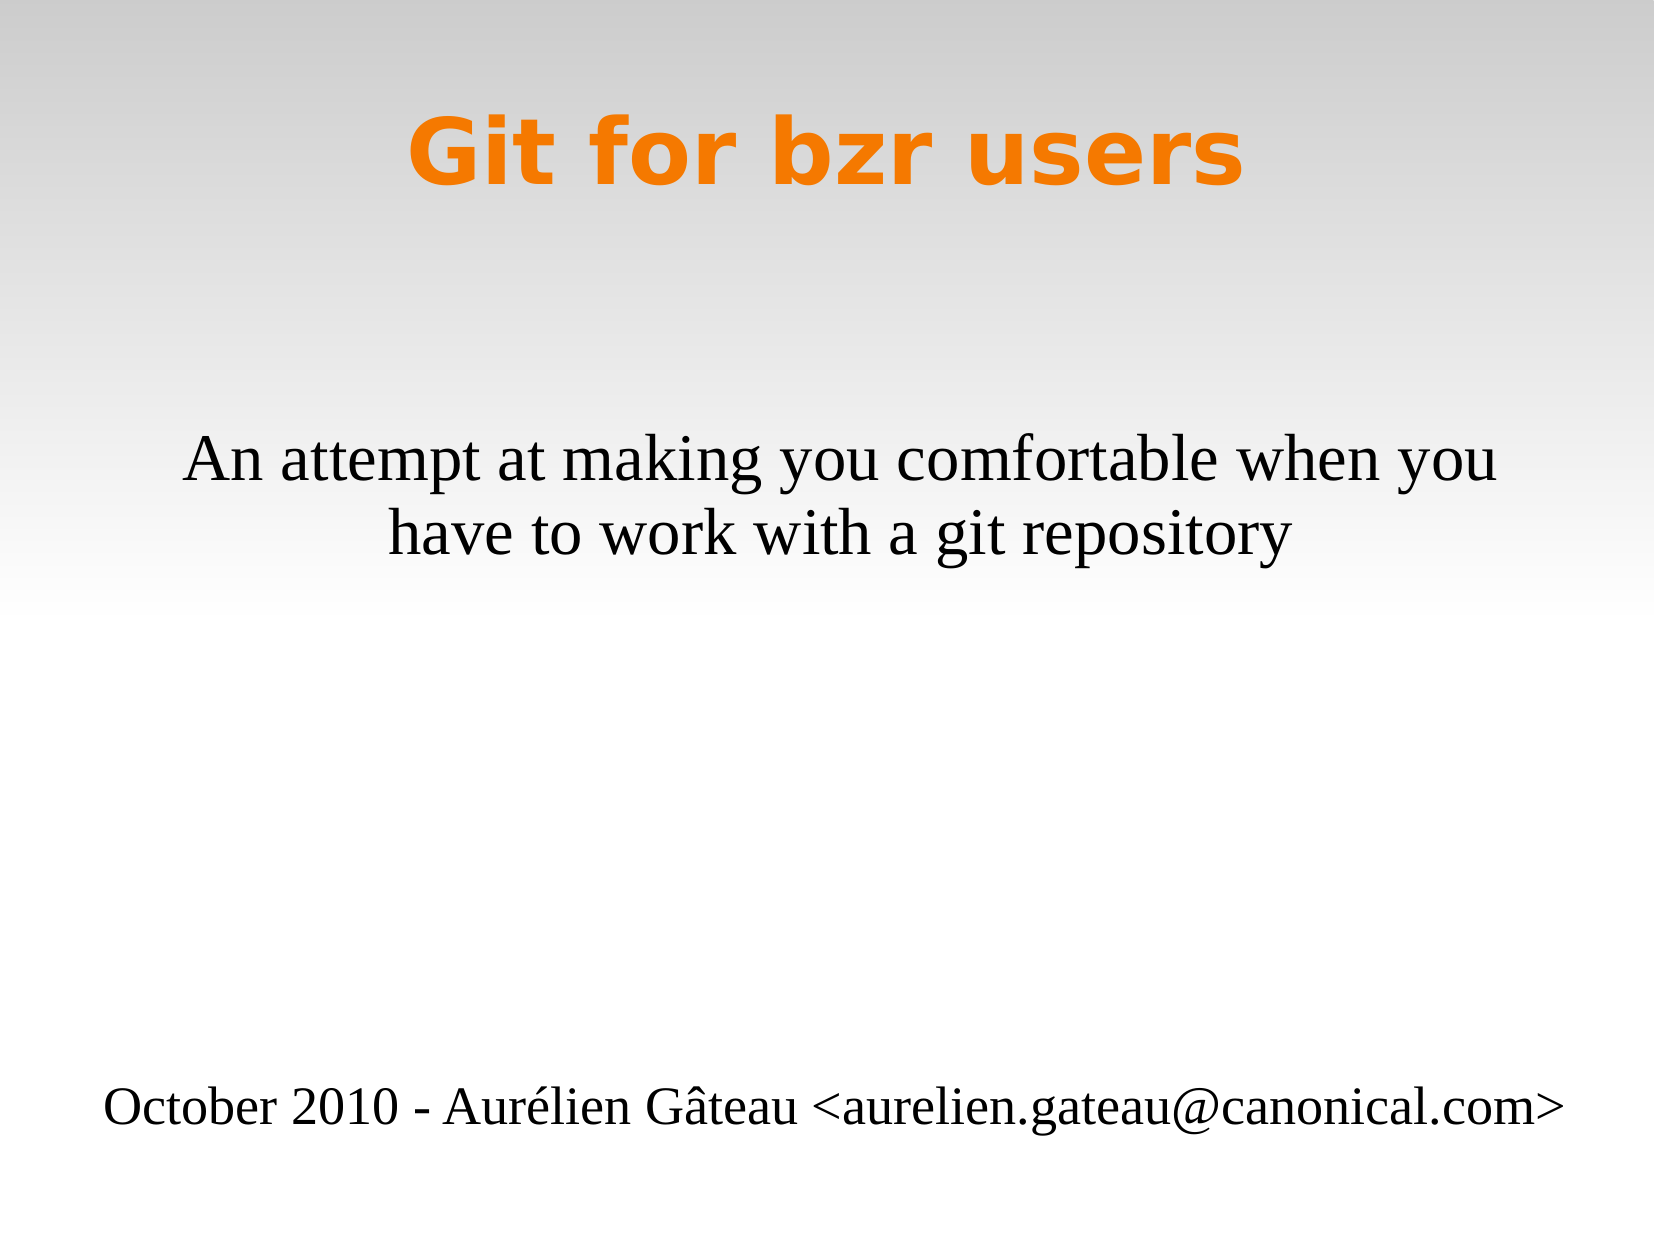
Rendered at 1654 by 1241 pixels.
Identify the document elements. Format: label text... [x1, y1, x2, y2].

title Git for bzr users [82, 56, 1571, 250]
text_box October 2010 - Aurélien Gâteau <aurelien.gateau@canonical.com> [88, 1068, 1595, 1152]
text_box An attempt at making you comfortable when you have to work with a git repository [118, 413, 1565, 590]
